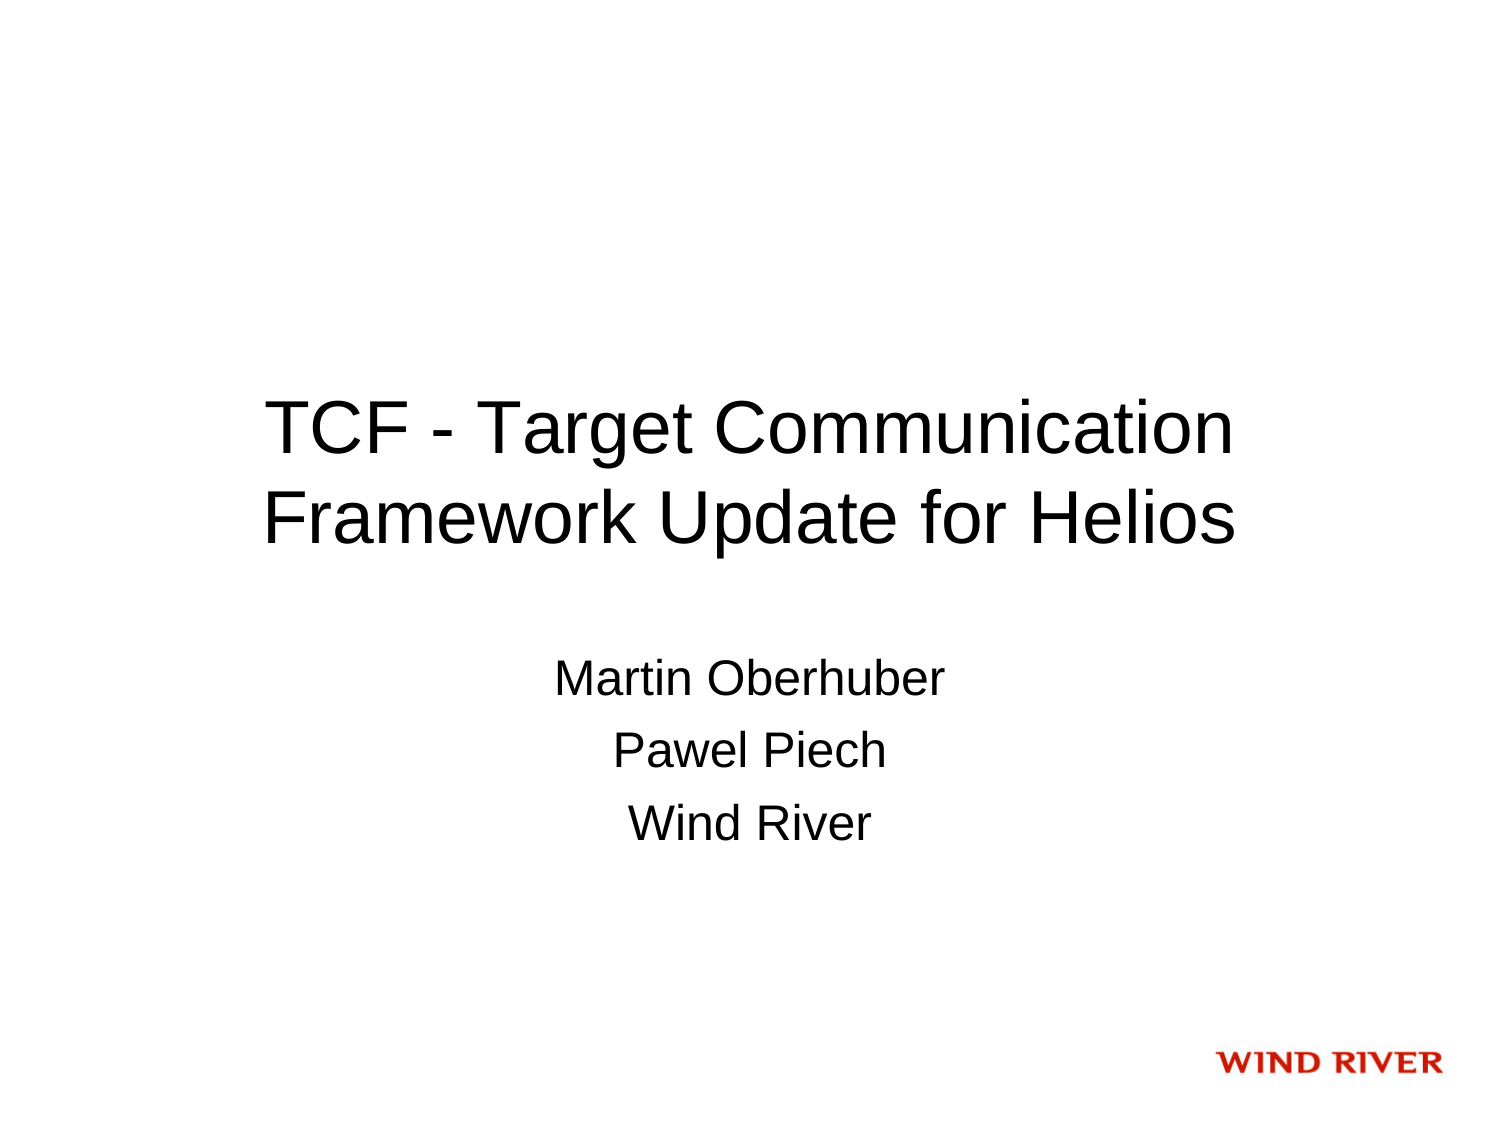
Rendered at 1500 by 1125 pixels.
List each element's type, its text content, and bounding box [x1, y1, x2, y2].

title TCF - Target Communication Framework Update for Helios [112, 371, 1388, 567]
subtitle Martin Oberhuber Pawel Piech Wind River [225, 637, 1276, 926]
